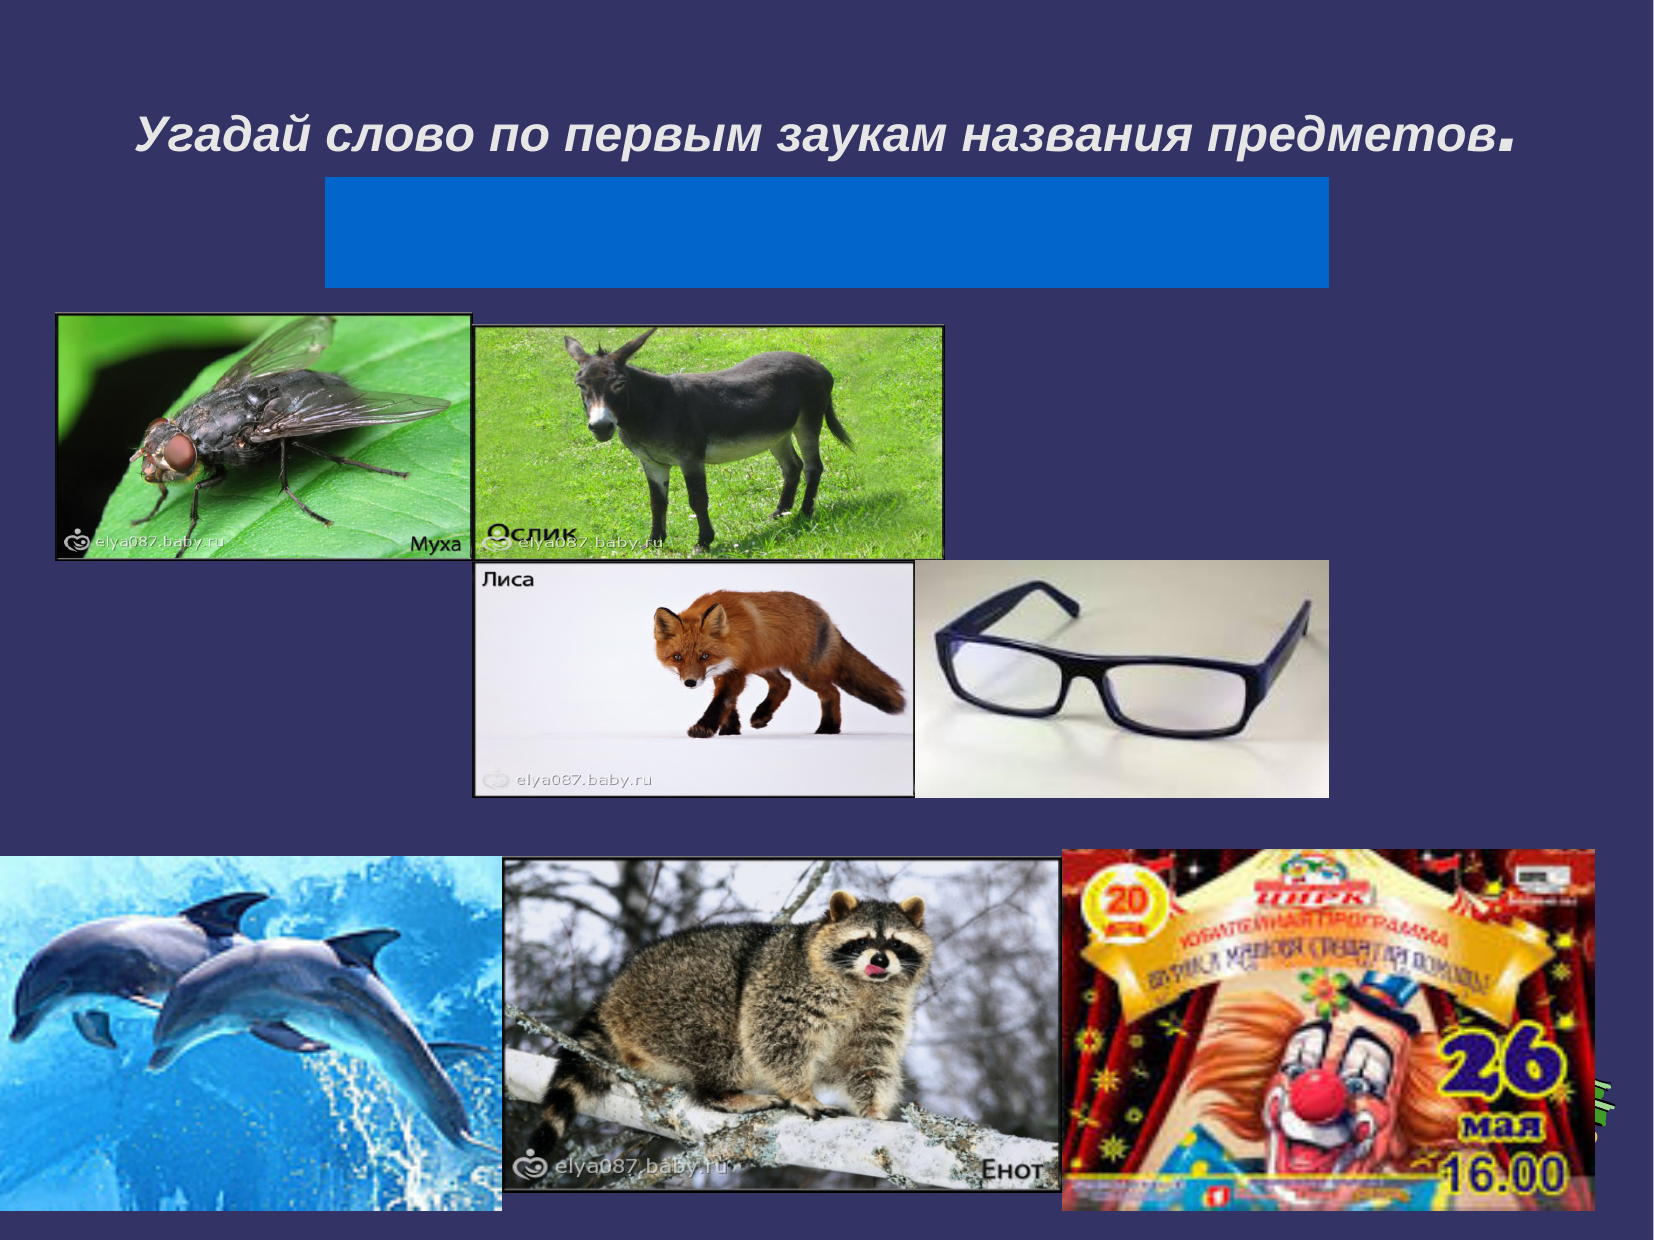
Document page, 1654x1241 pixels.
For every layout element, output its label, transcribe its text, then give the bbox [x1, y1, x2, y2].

picture [55, 312, 1329, 798]
picture [0, 849, 1595, 1211]
table_header [612, 177, 755, 288]
table_header [898, 177, 1042, 288]
table_header [325, 177, 468, 288]
table_header [468, 177, 612, 288]
table_header [755, 177, 898, 288]
title Угадай слово по первым заукам названия предметов. [121, 26, 1534, 219]
table_header [1042, 177, 1185, 288]
table_header [1185, 177, 1329, 288]
